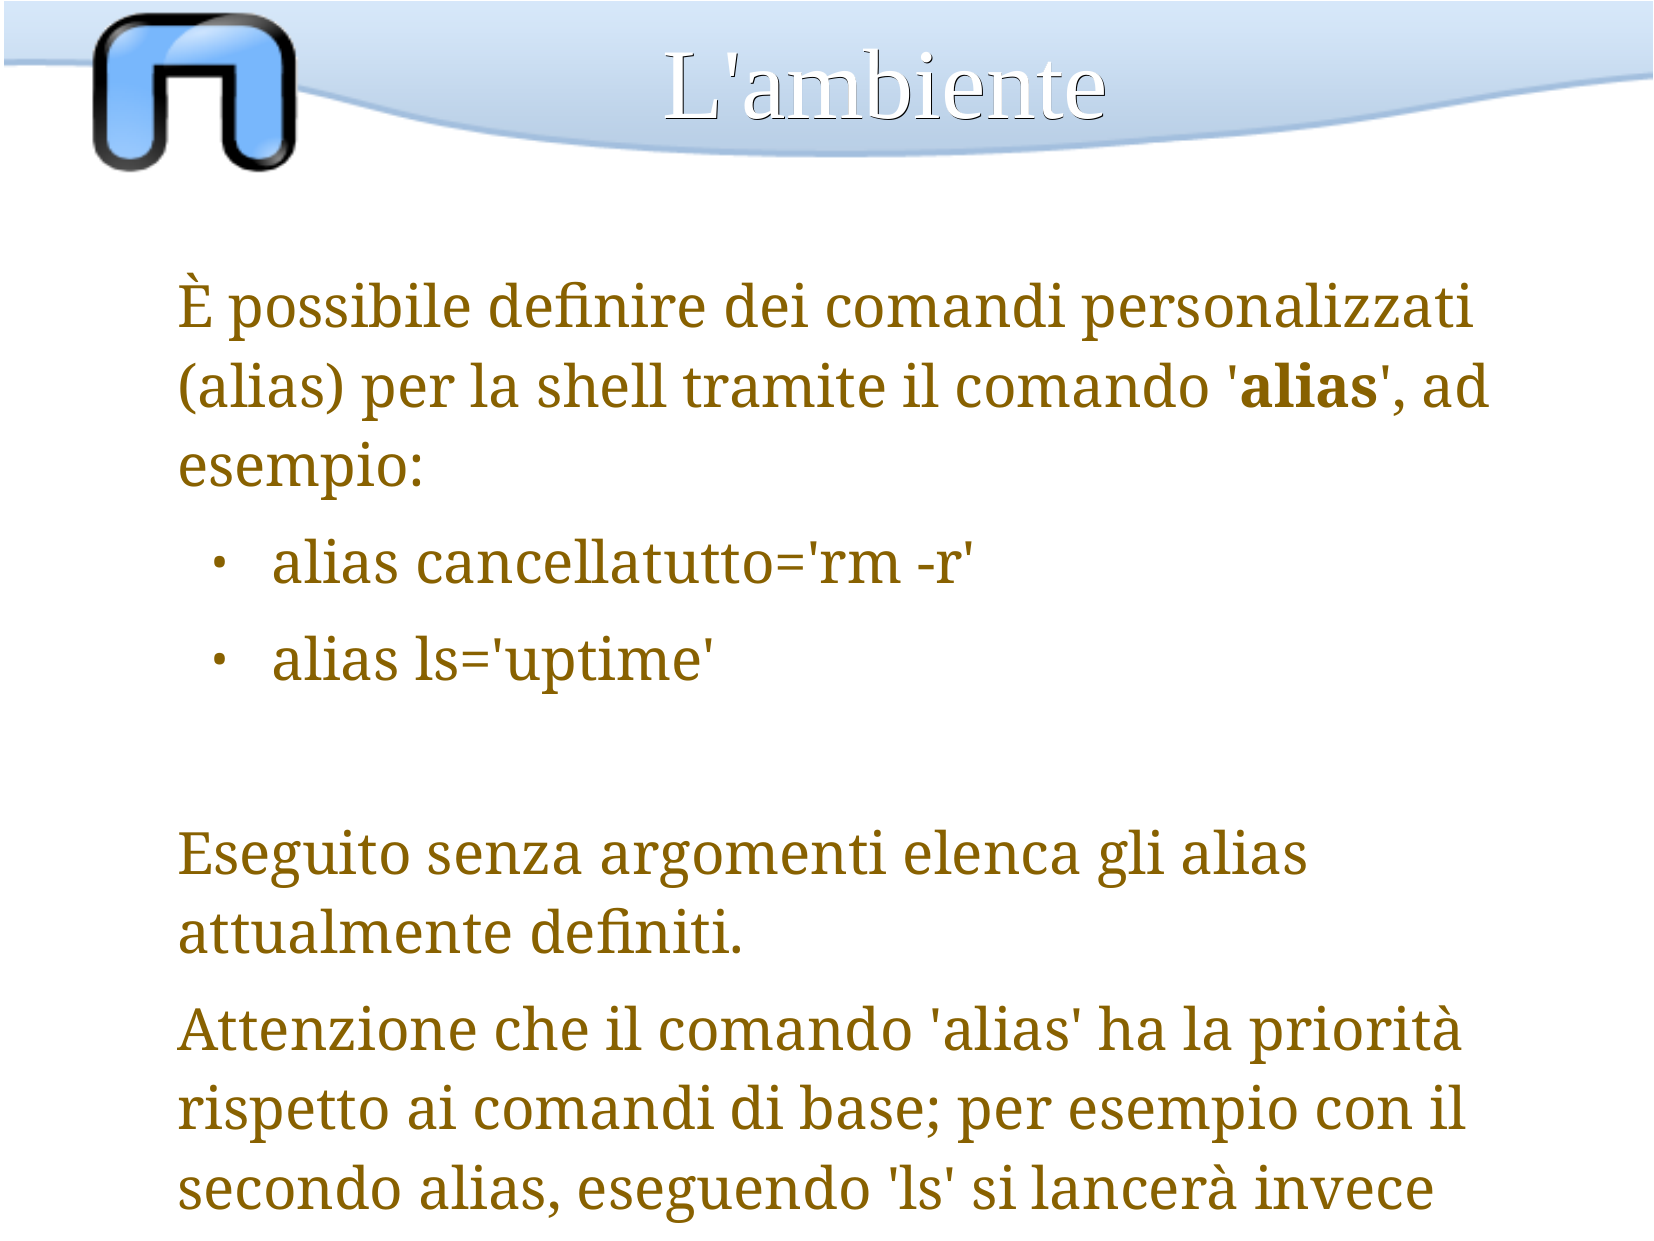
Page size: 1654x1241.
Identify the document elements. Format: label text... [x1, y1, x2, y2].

text_box L'ambiente [531, 29, 1241, 266]
picture [0, 0, 1654, 1241]
list È possibile definire dei comandi personalizzati (alias) per la shell tramite il comando 'alias', ad esempio: alias cancellatutto='rm -r' alias ls='uptime' Eseguito senza argomenti elenca gli alias attualmente definiti. Attenzione che il comando 'alias' ha la priorità rispetto ai comandi di base; per esempio con il secondo alias, eseguendo 'ls' si lancerà invece 'uptime'. [177, 265, 1595, 1152]
